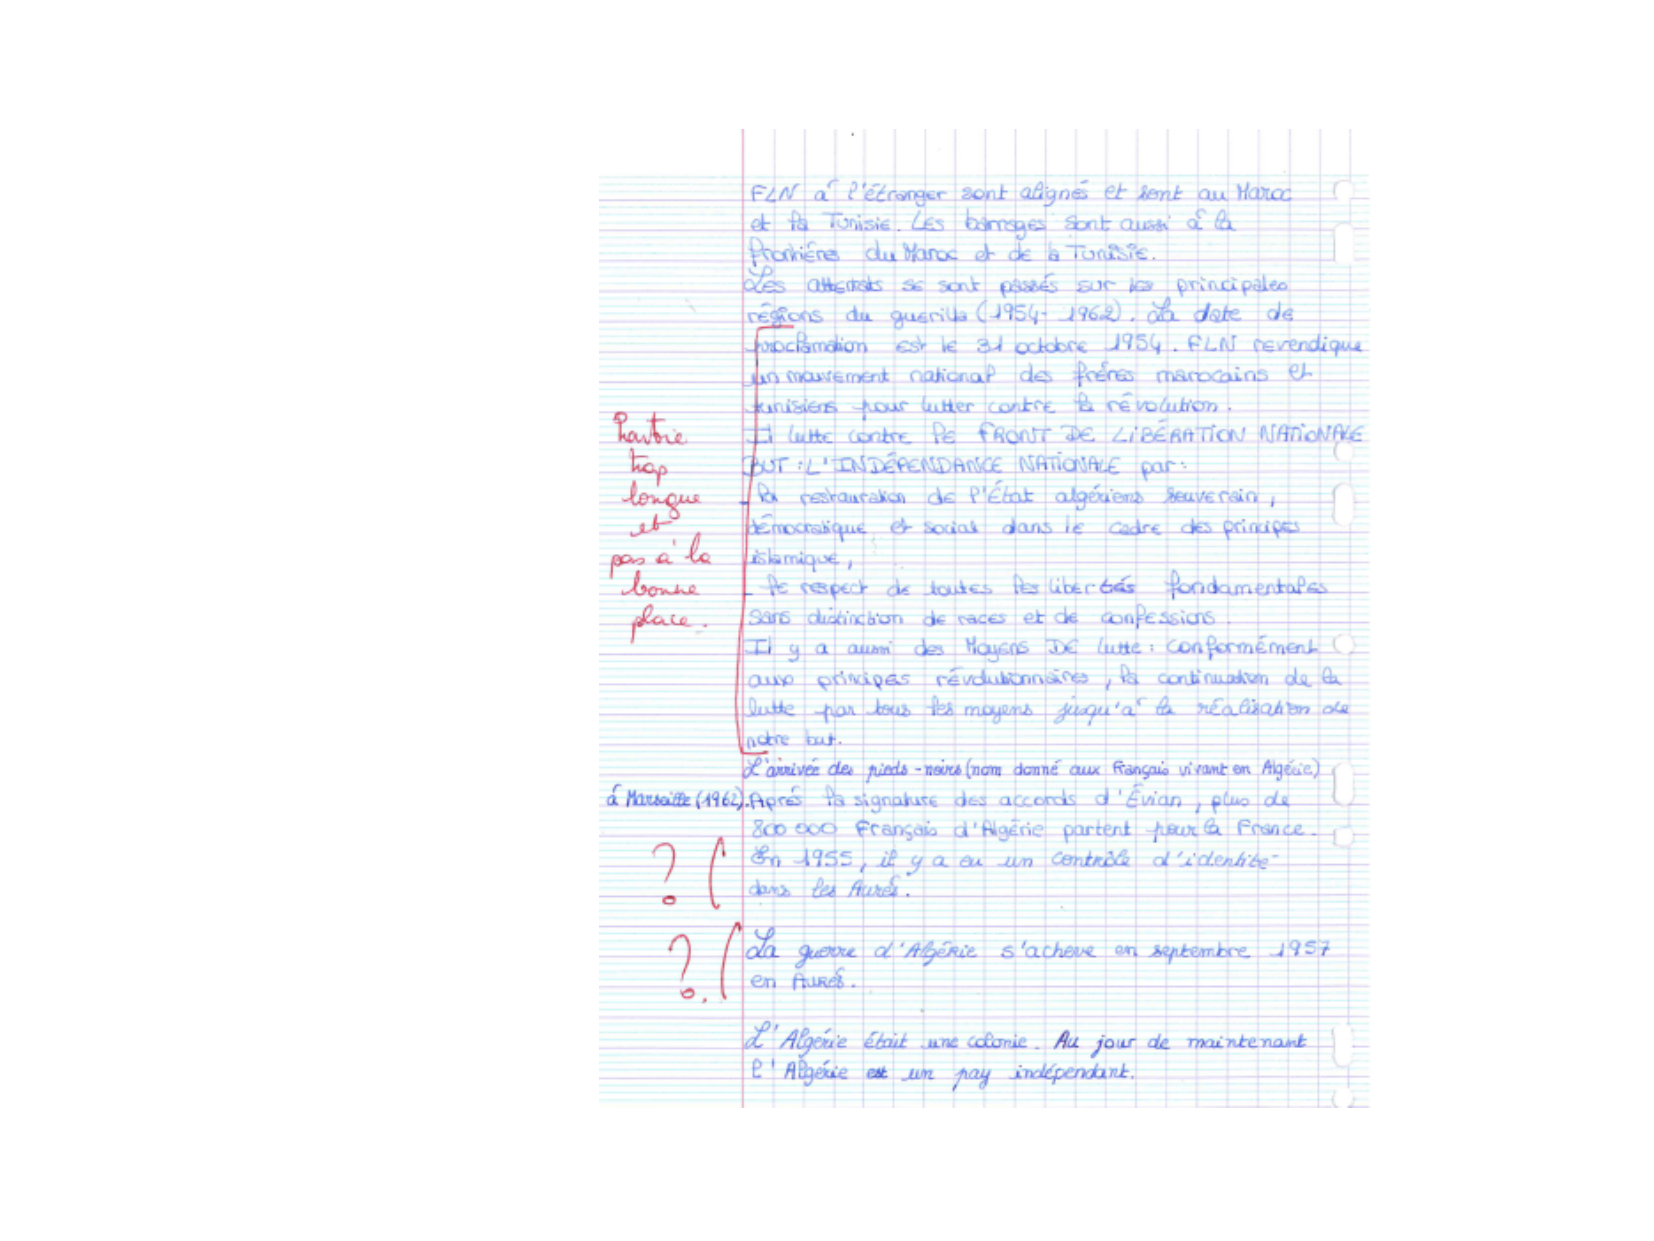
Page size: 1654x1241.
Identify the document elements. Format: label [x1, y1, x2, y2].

picture [599, 129, 1371, 1108]
